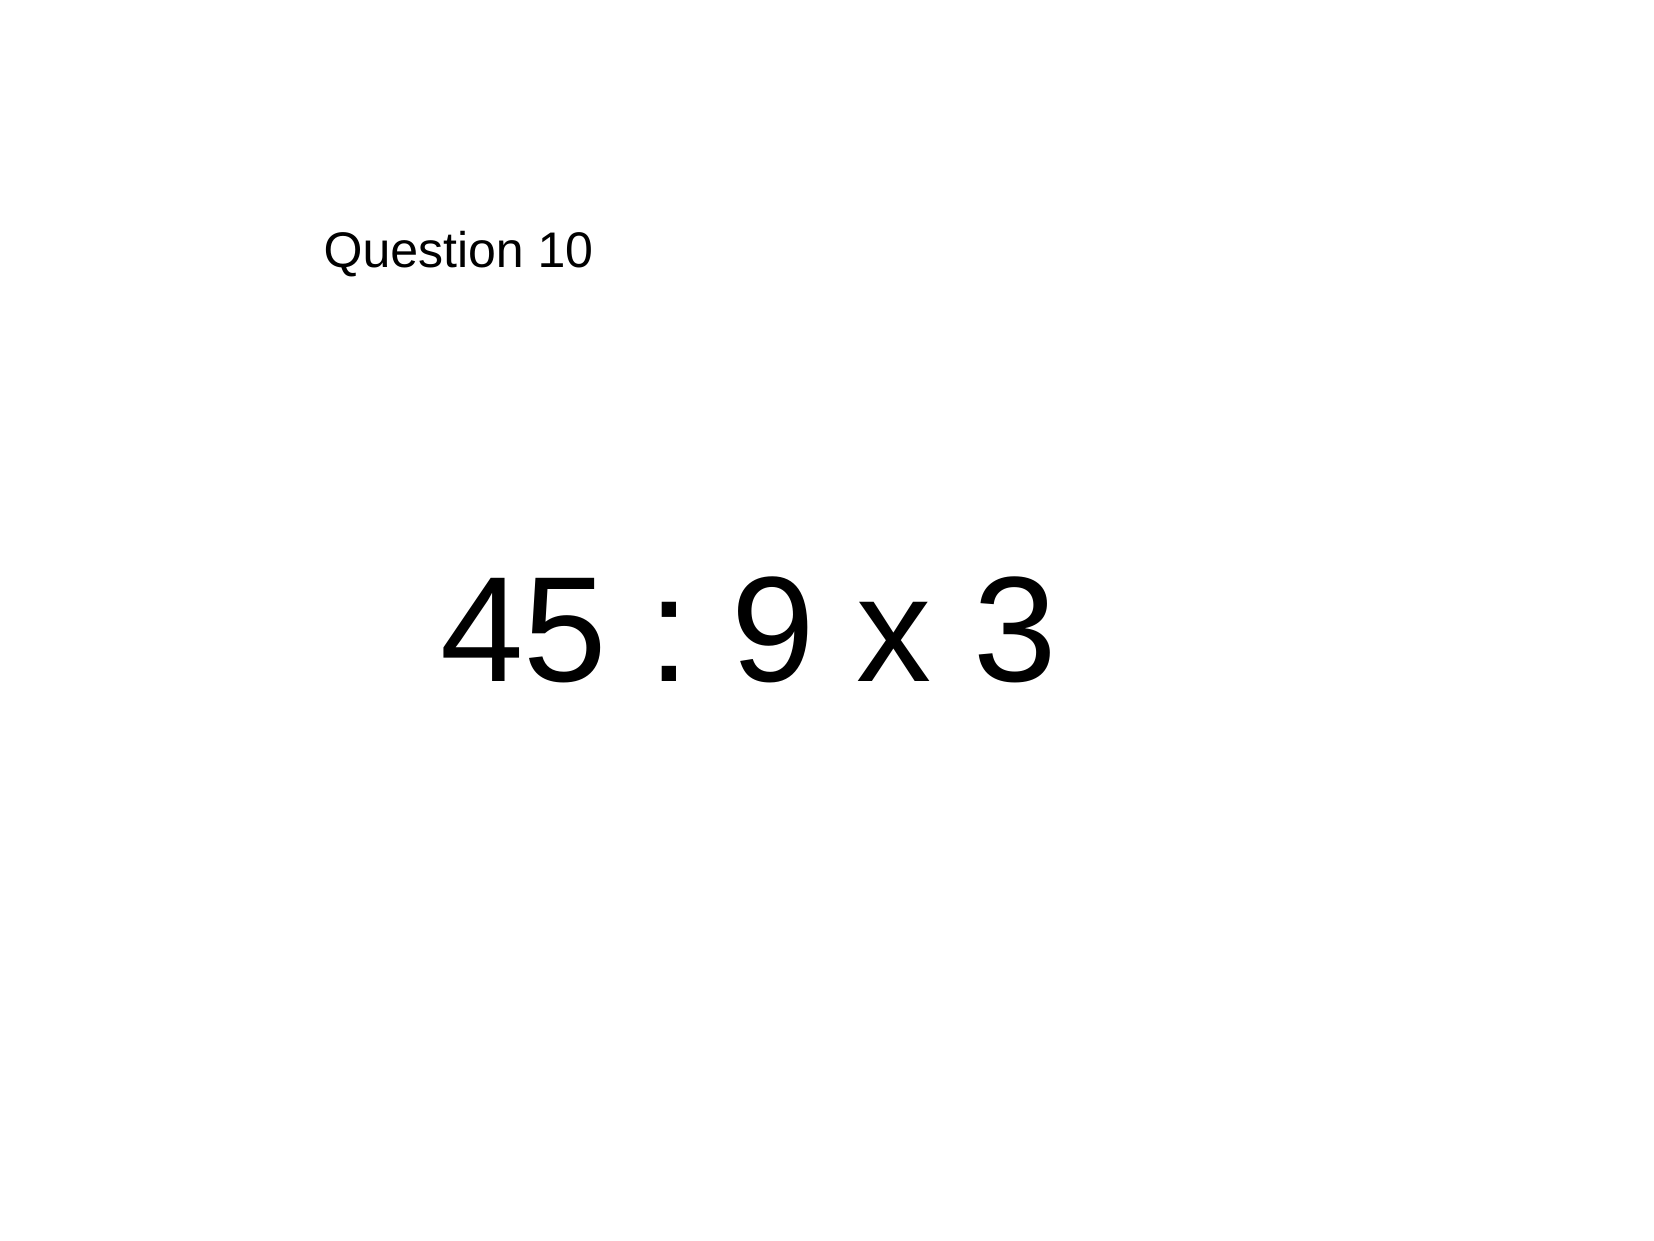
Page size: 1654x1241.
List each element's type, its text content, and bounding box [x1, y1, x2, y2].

text_box 45 : 9 x 3 [425, 538, 1482, 721]
text_box Question 10 [309, 214, 609, 286]
